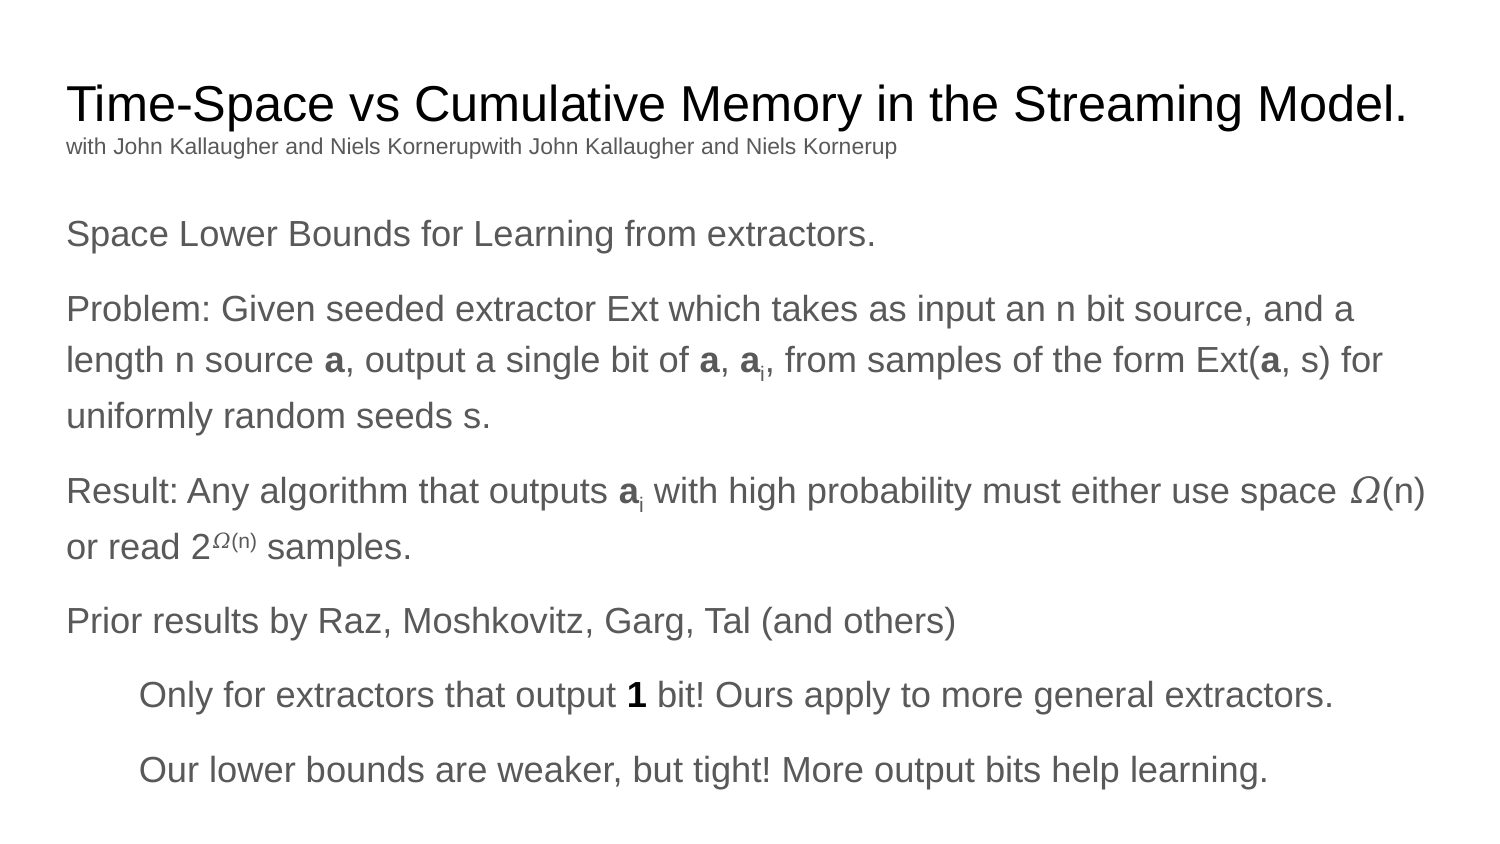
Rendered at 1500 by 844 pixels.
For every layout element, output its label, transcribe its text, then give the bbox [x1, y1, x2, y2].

title Time-Space vs Cumulative Memory in the Streaming Model. with John Kallaugher and Niels Kornerupwith John Kallaugher and Niels Kornerup [51, 55, 1449, 189]
list Space Lower Bounds for Learning from extractors. Problem: Given seeded extractor Ext which takes as input an n bit source, and a length n source a, output a single bit of a, ai, from samples of the form Ext(a, s) for uniformly random seeds s. Result: Any algorithm that outputs ai with high probability must either use space 𝛺(n) or read 2𝛺(n) samples. Prior results by Raz, Moshkovitz, Garg, Tal (and others) Only for extractors that output 1 bit! Ours apply to more general extractors. Our lower bounds are weaker, but tight! More output bits help learning. [51, 189, 1449, 807]
